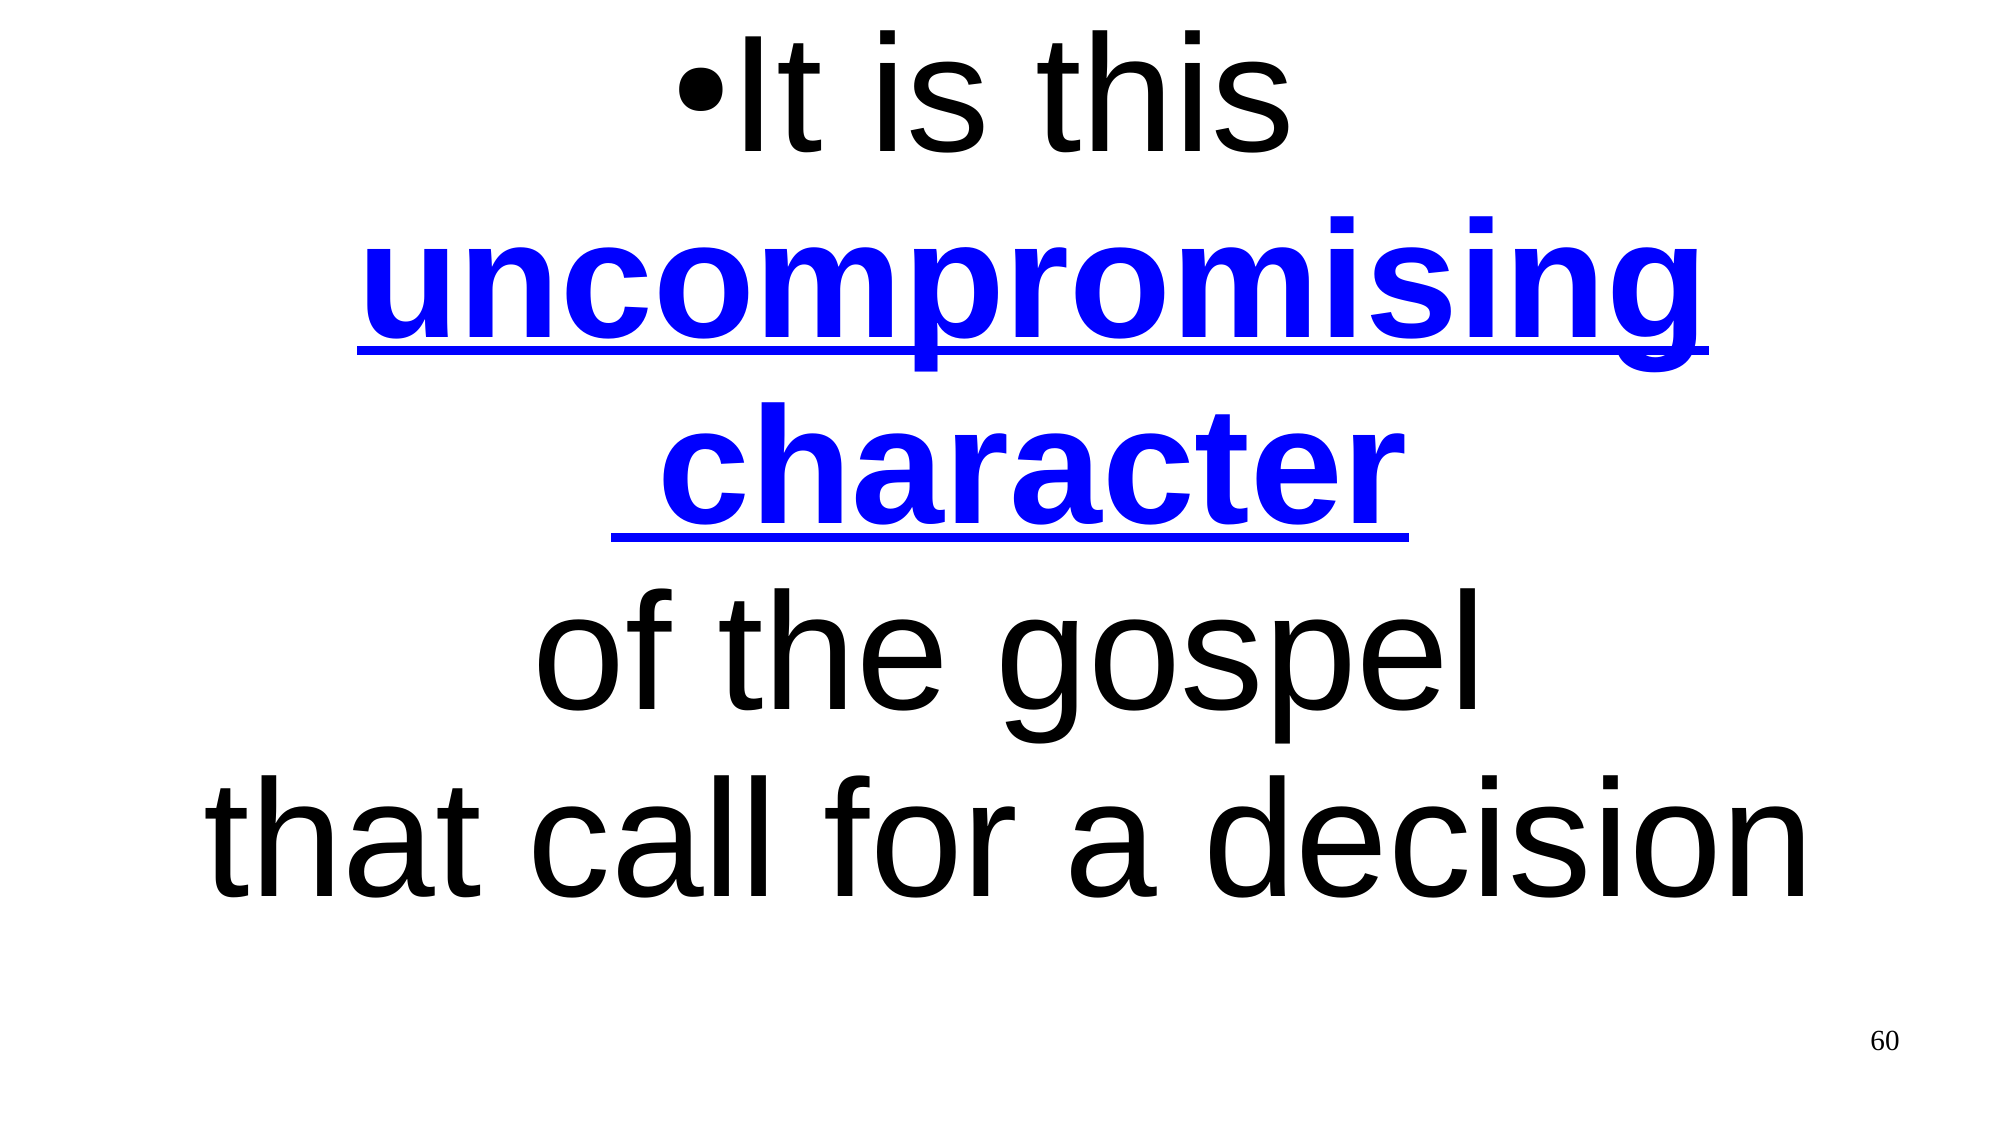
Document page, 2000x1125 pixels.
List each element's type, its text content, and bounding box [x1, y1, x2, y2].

list It is this uncompromising character of the gospel that call for a decision [0, 0, 1996, 1123]
